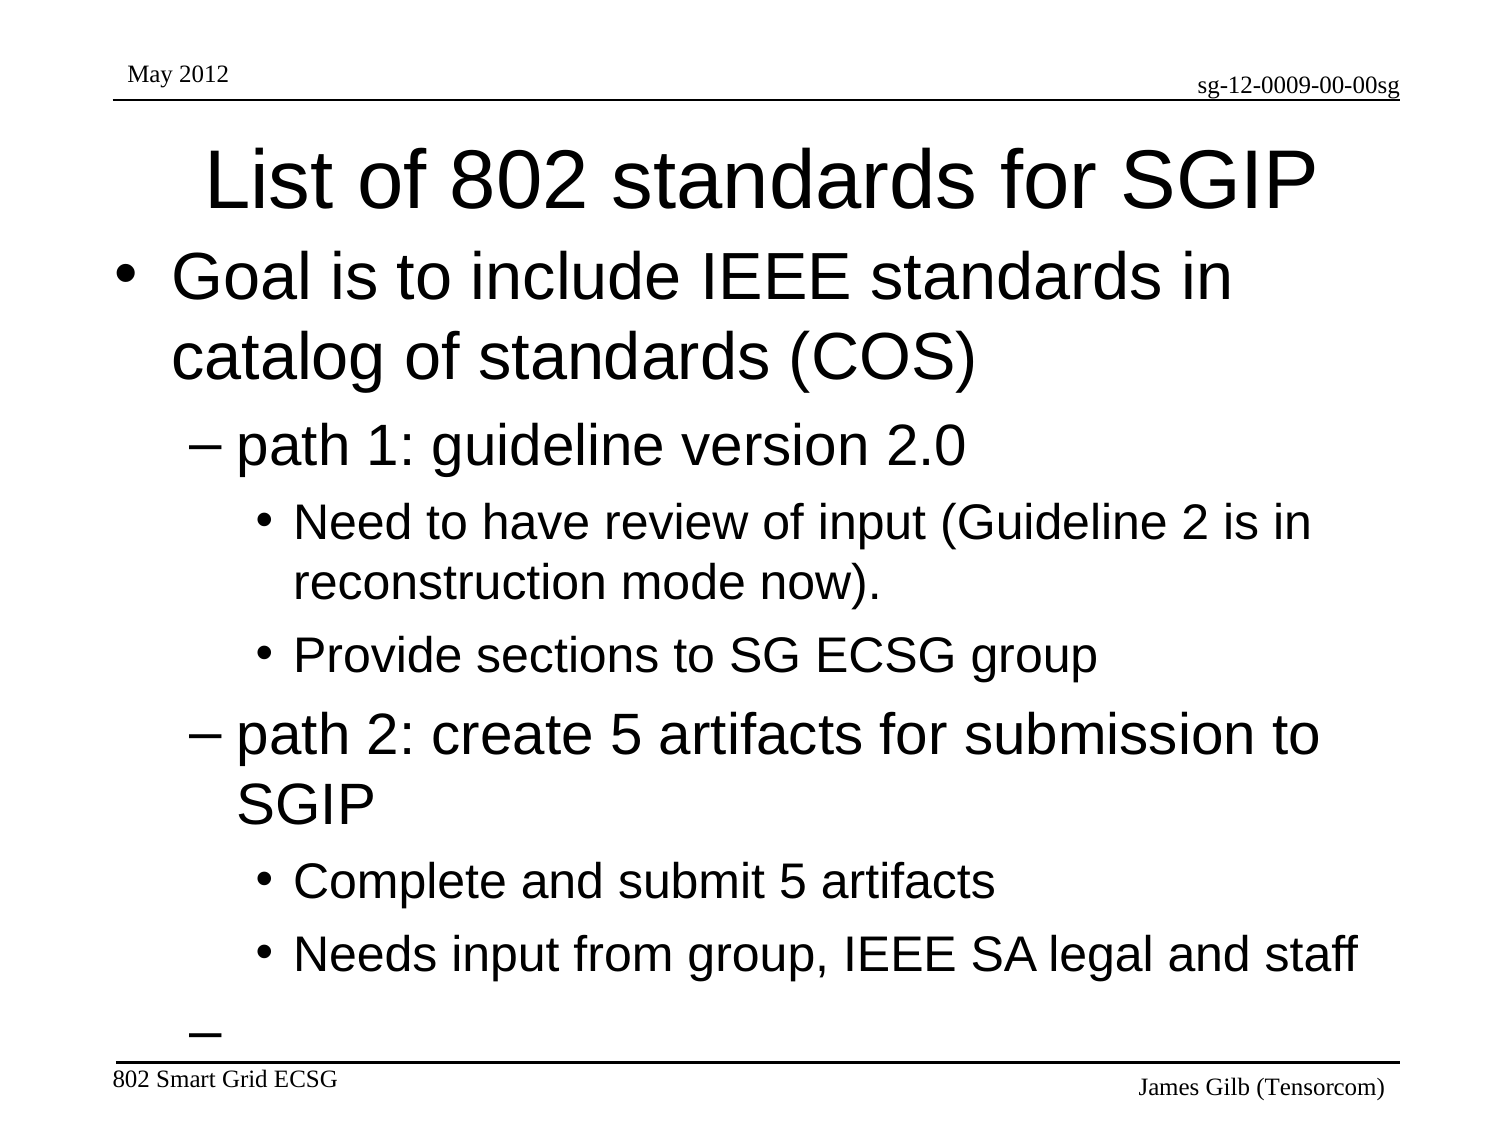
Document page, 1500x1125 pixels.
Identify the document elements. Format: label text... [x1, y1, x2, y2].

title List of 802 standards for SGIP [125, 112, 1401, 238]
list Goal is to include IEEE standards in catalog of standards (COS) path 1: guideline version 2.0 Need to have review of input (Guideline 2 is in reconstruction mode now). Provide sections to SG ECSG group path 2: create 5 artifacts for submission to SGIP Complete and submit 5 artifacts Needs input from group, IEEE SA legal and staff [99, 224, 1375, 1051]
